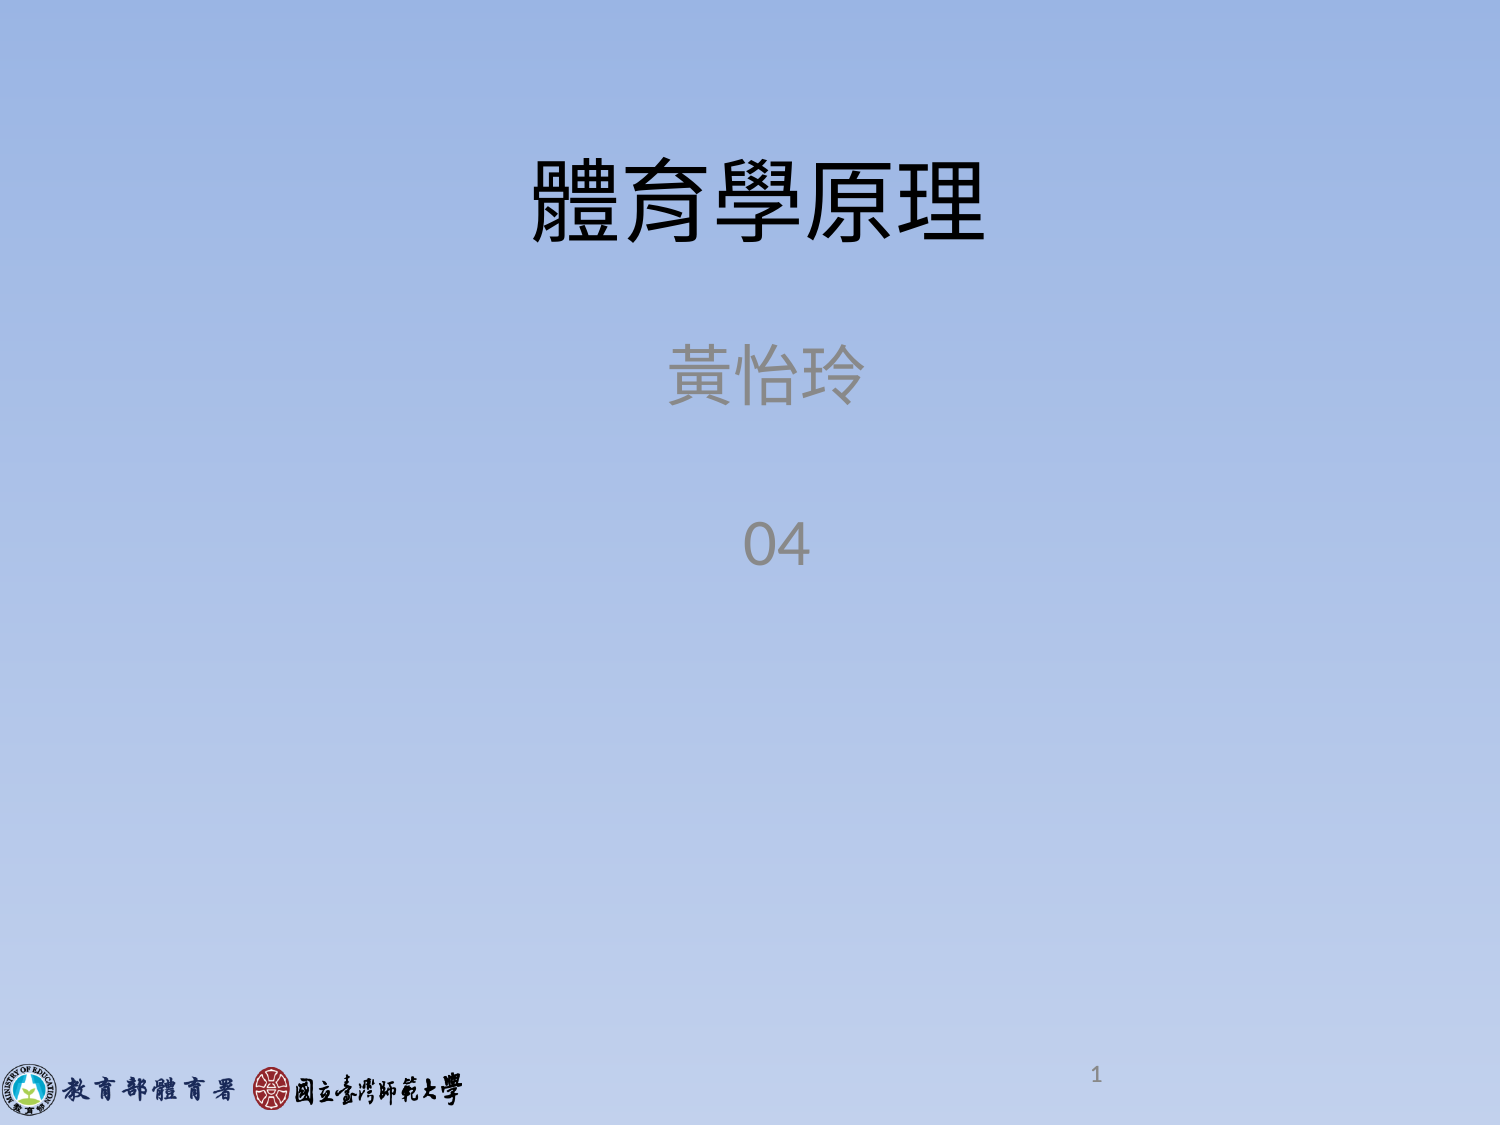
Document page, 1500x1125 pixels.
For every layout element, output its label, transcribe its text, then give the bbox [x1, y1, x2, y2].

title 體育學原理 [121, 78, 1397, 320]
subtitle 黃怡玲 [242, 326, 1293, 433]
picture [0, 1051, 243, 1125]
text_box [1074, 1042, 1426, 1103]
picture [253, 1067, 462, 1110]
text_box 04 [251, 491, 1302, 598]
